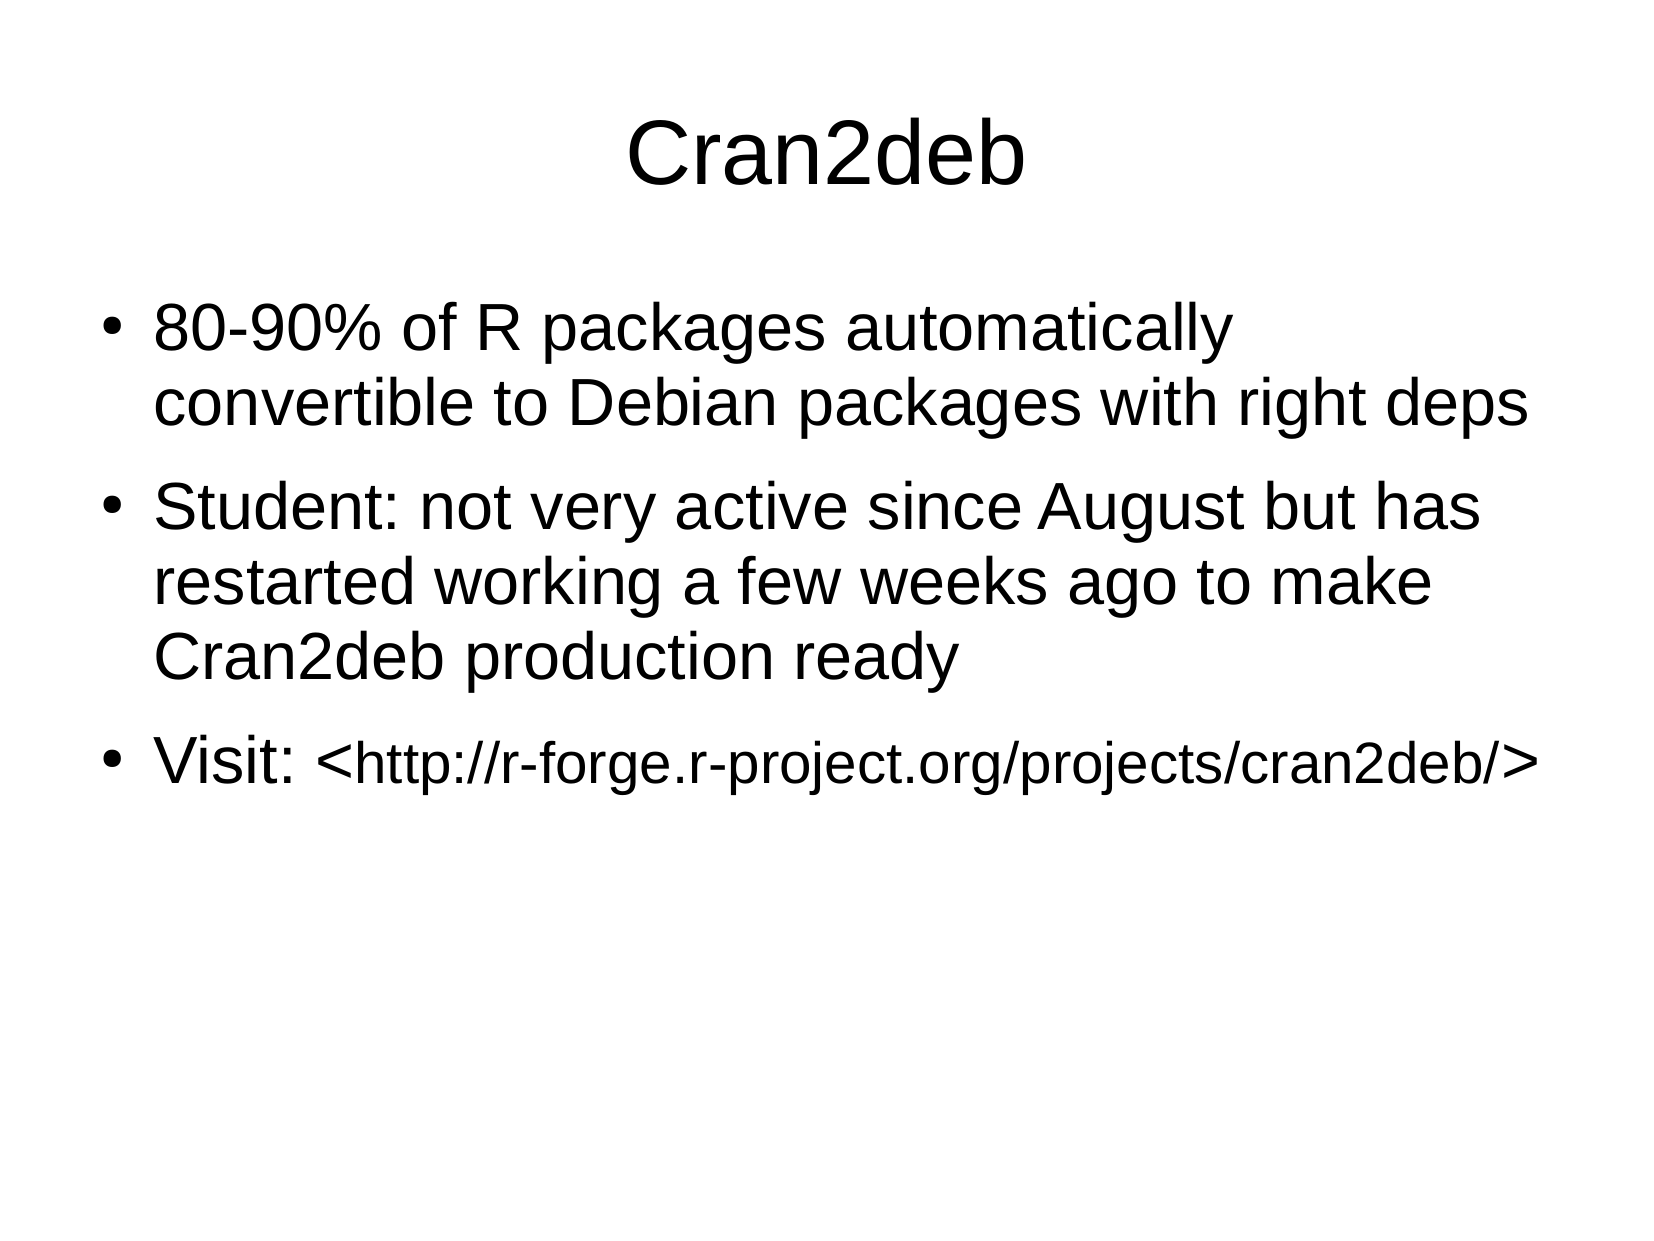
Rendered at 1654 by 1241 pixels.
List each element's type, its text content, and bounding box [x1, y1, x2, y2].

list 80-90% of R packages automatically convertible to Debian packages with right deps Student: not very active since August but has restarted working a few weeks ago to make Cran2deb production ready Visit: <http://r-forge.r-project.org/projects/cran2deb/> [82, 290, 1571, 1109]
title Cran2deb [82, 49, 1571, 257]
